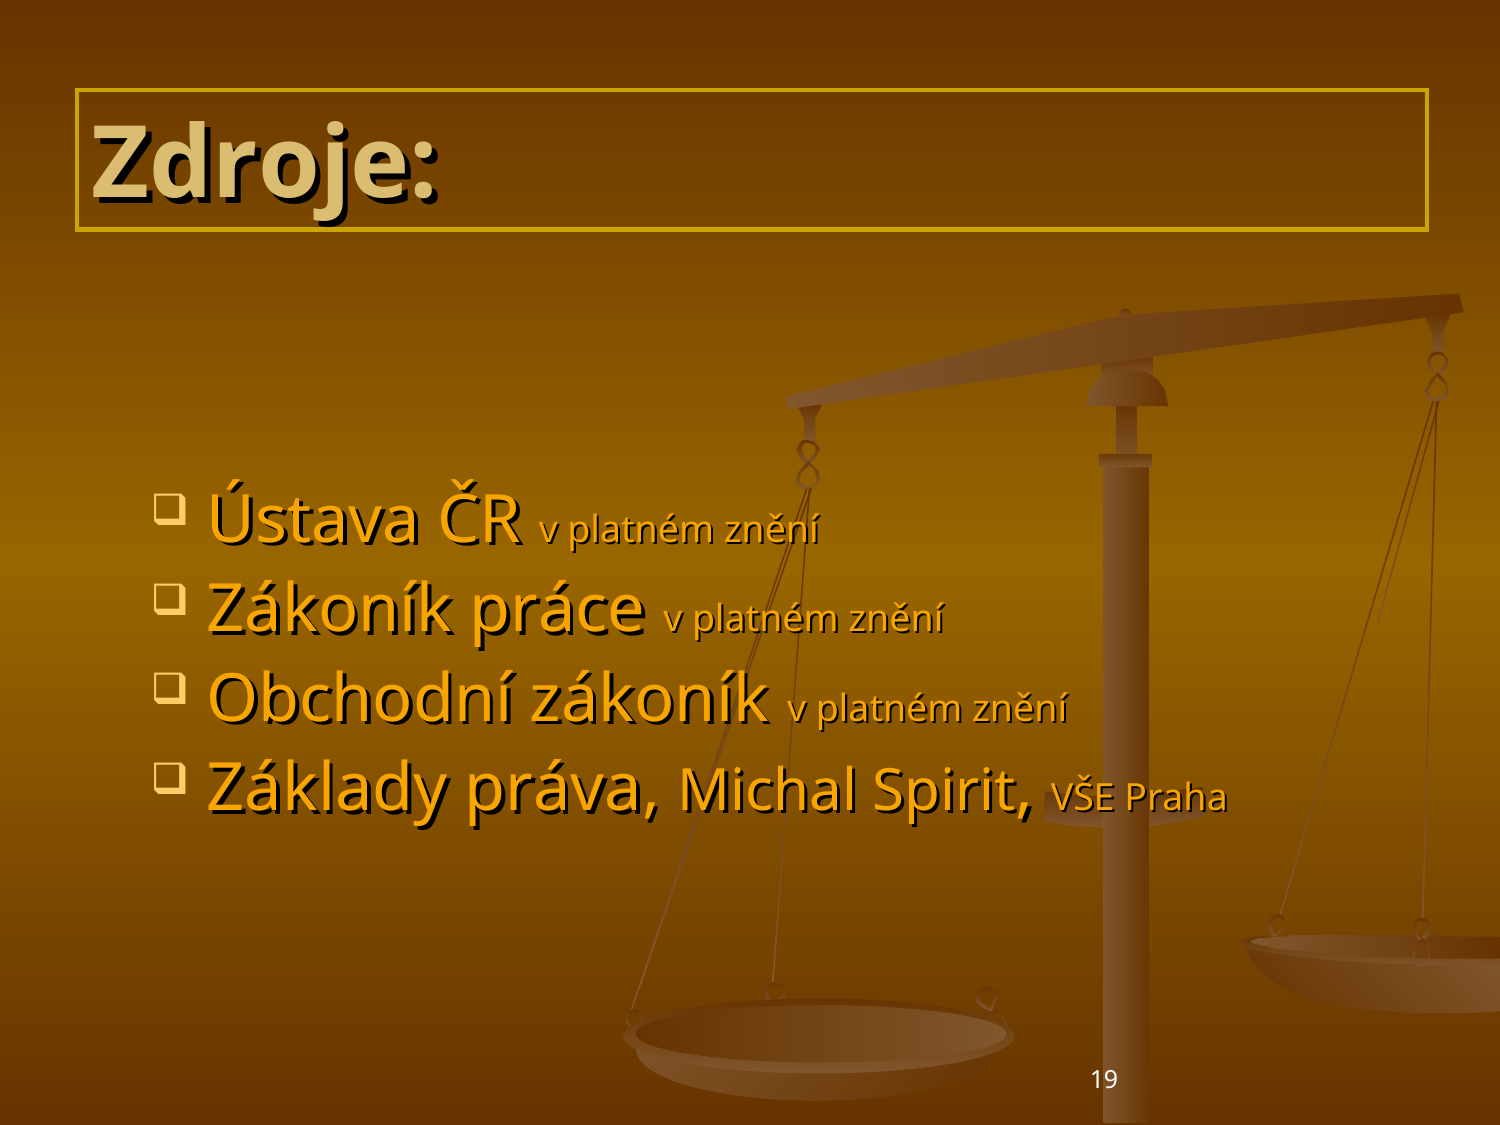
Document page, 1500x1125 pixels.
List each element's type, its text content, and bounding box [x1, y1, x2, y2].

title Zdroje: [76, 90, 1427, 230]
text_box [1074, 1059, 1425, 1105]
list Ústava ČR v platném znění Zákoník práce v platném znění Obchodní zákoník v platném znění Základy práva, Michal Spirit, VŠE Praha [135, 467, 1436, 1059]
